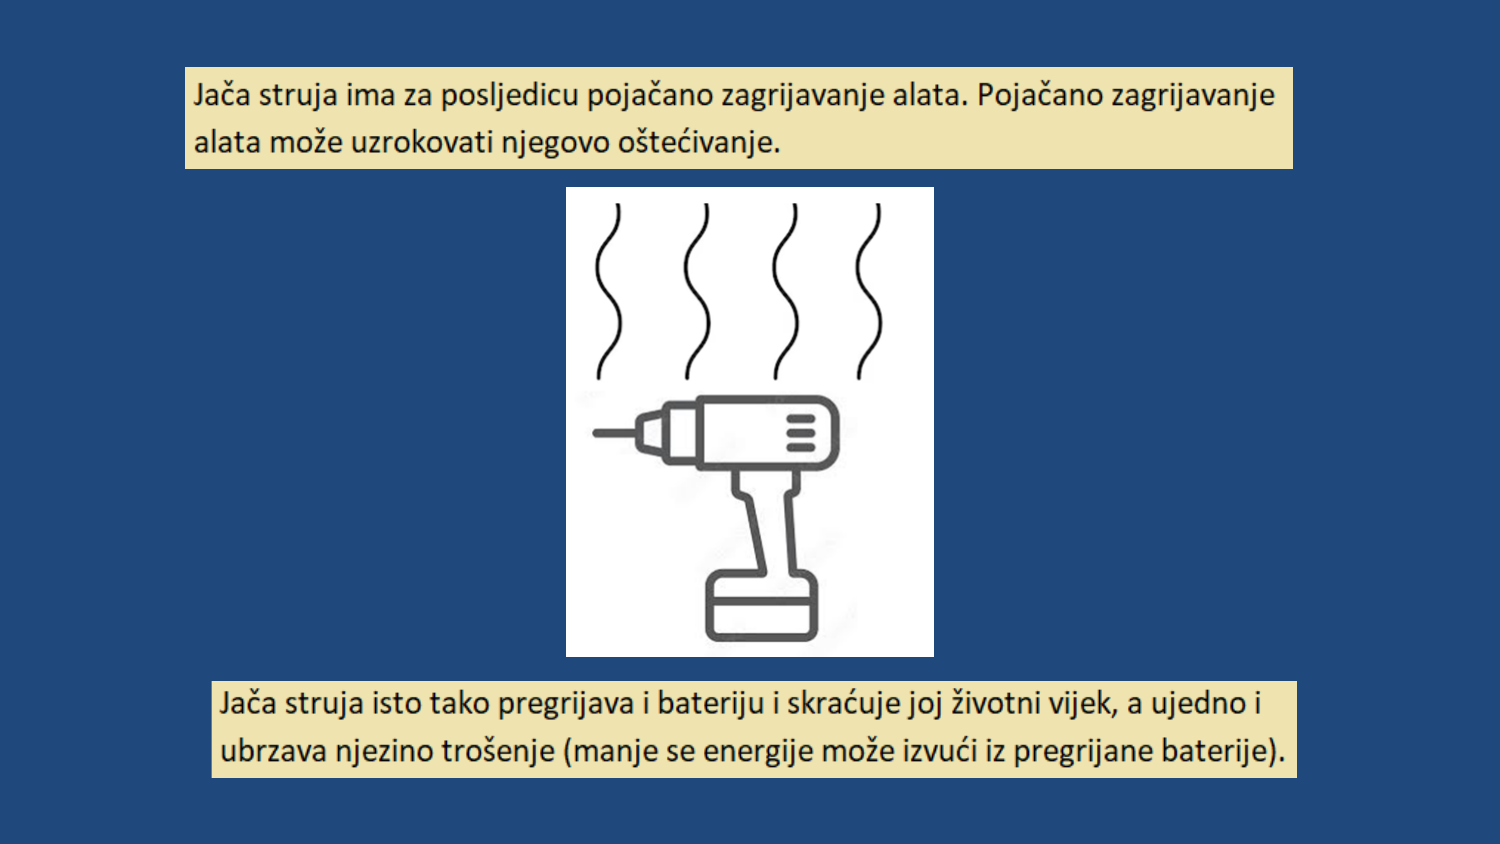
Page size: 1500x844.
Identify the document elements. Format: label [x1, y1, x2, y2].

picture [211, 681, 1298, 778]
picture [566, 187, 934, 657]
picture [185, 67, 1293, 170]
